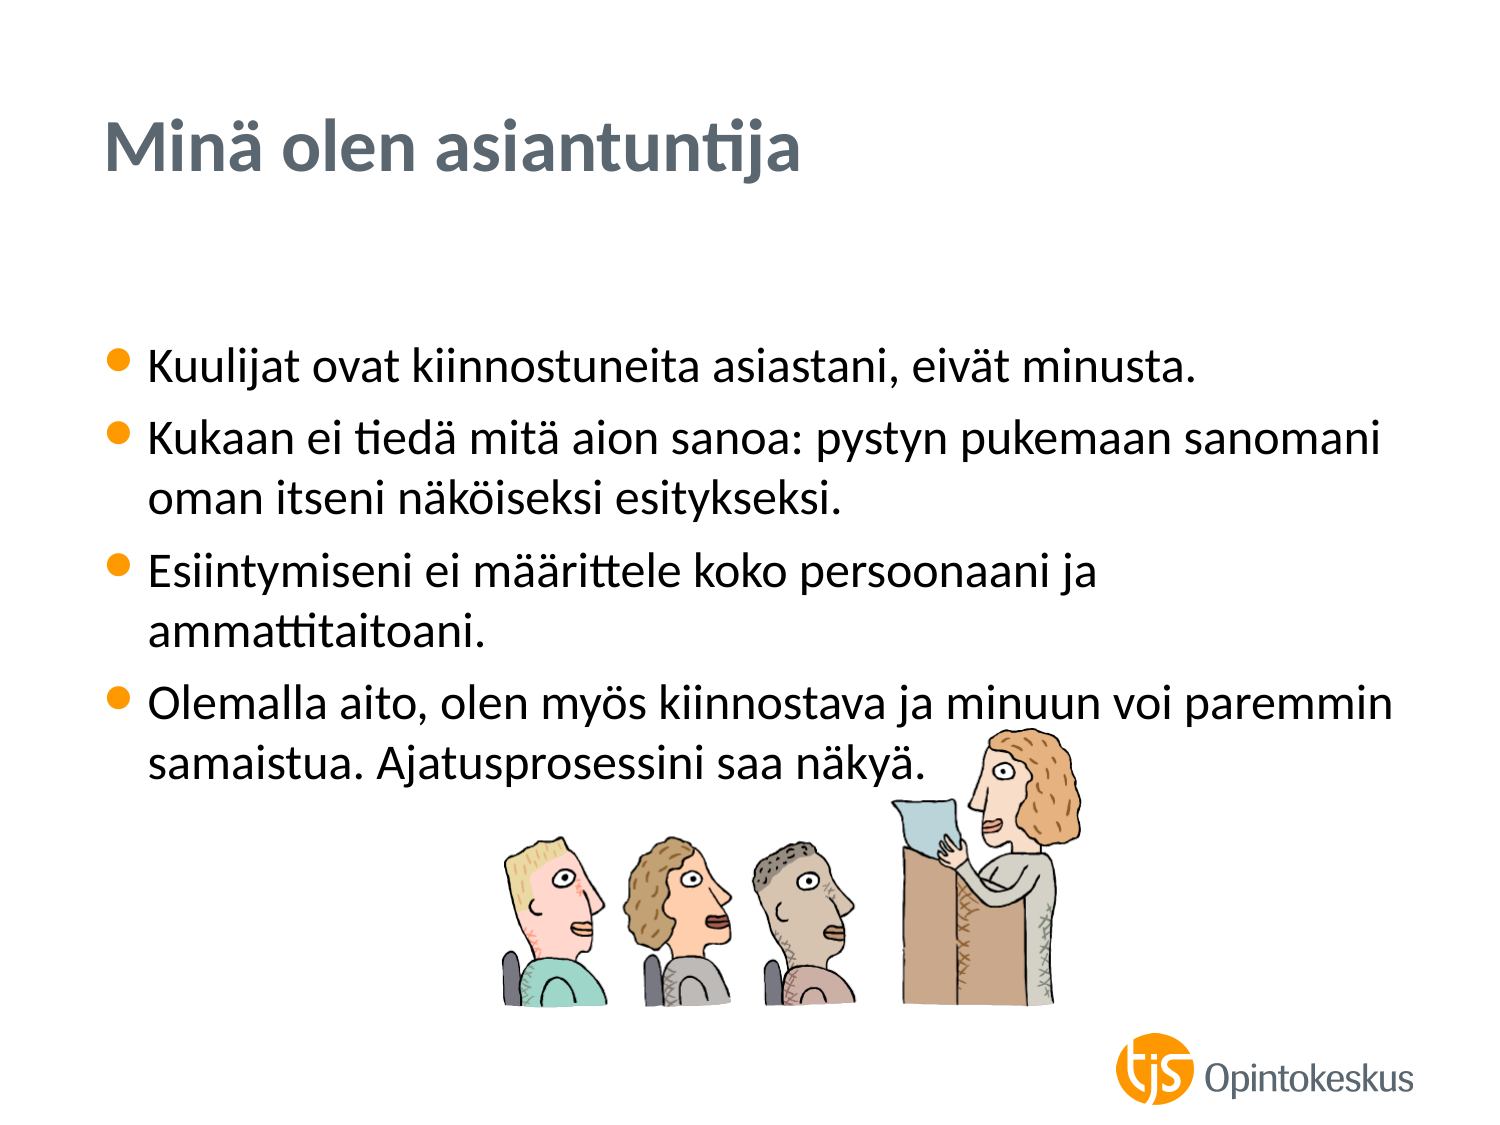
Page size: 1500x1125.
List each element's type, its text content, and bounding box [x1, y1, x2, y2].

list Kuulijat ovat kiinnostuneita asiastani, eivät minusta. Kukaan ei tiedä mitä aion sanoa: pystyn pukemaan sanomani oman itseni näköiseksi esitykseksi. Esiintymiseni ei määrittele koko persoonaani ja ammattitaitoani. Olemalla aito, olen myös kiinnostava ja minuun voi paremmin samaistua. Ajatusprosessini saa näkyä. [88, 324, 1412, 1004]
picture [501, 726, 1088, 1014]
title Minä olen asiantuntija [88, 88, 1412, 266]
picture [1116, 1033, 1413, 1105]
